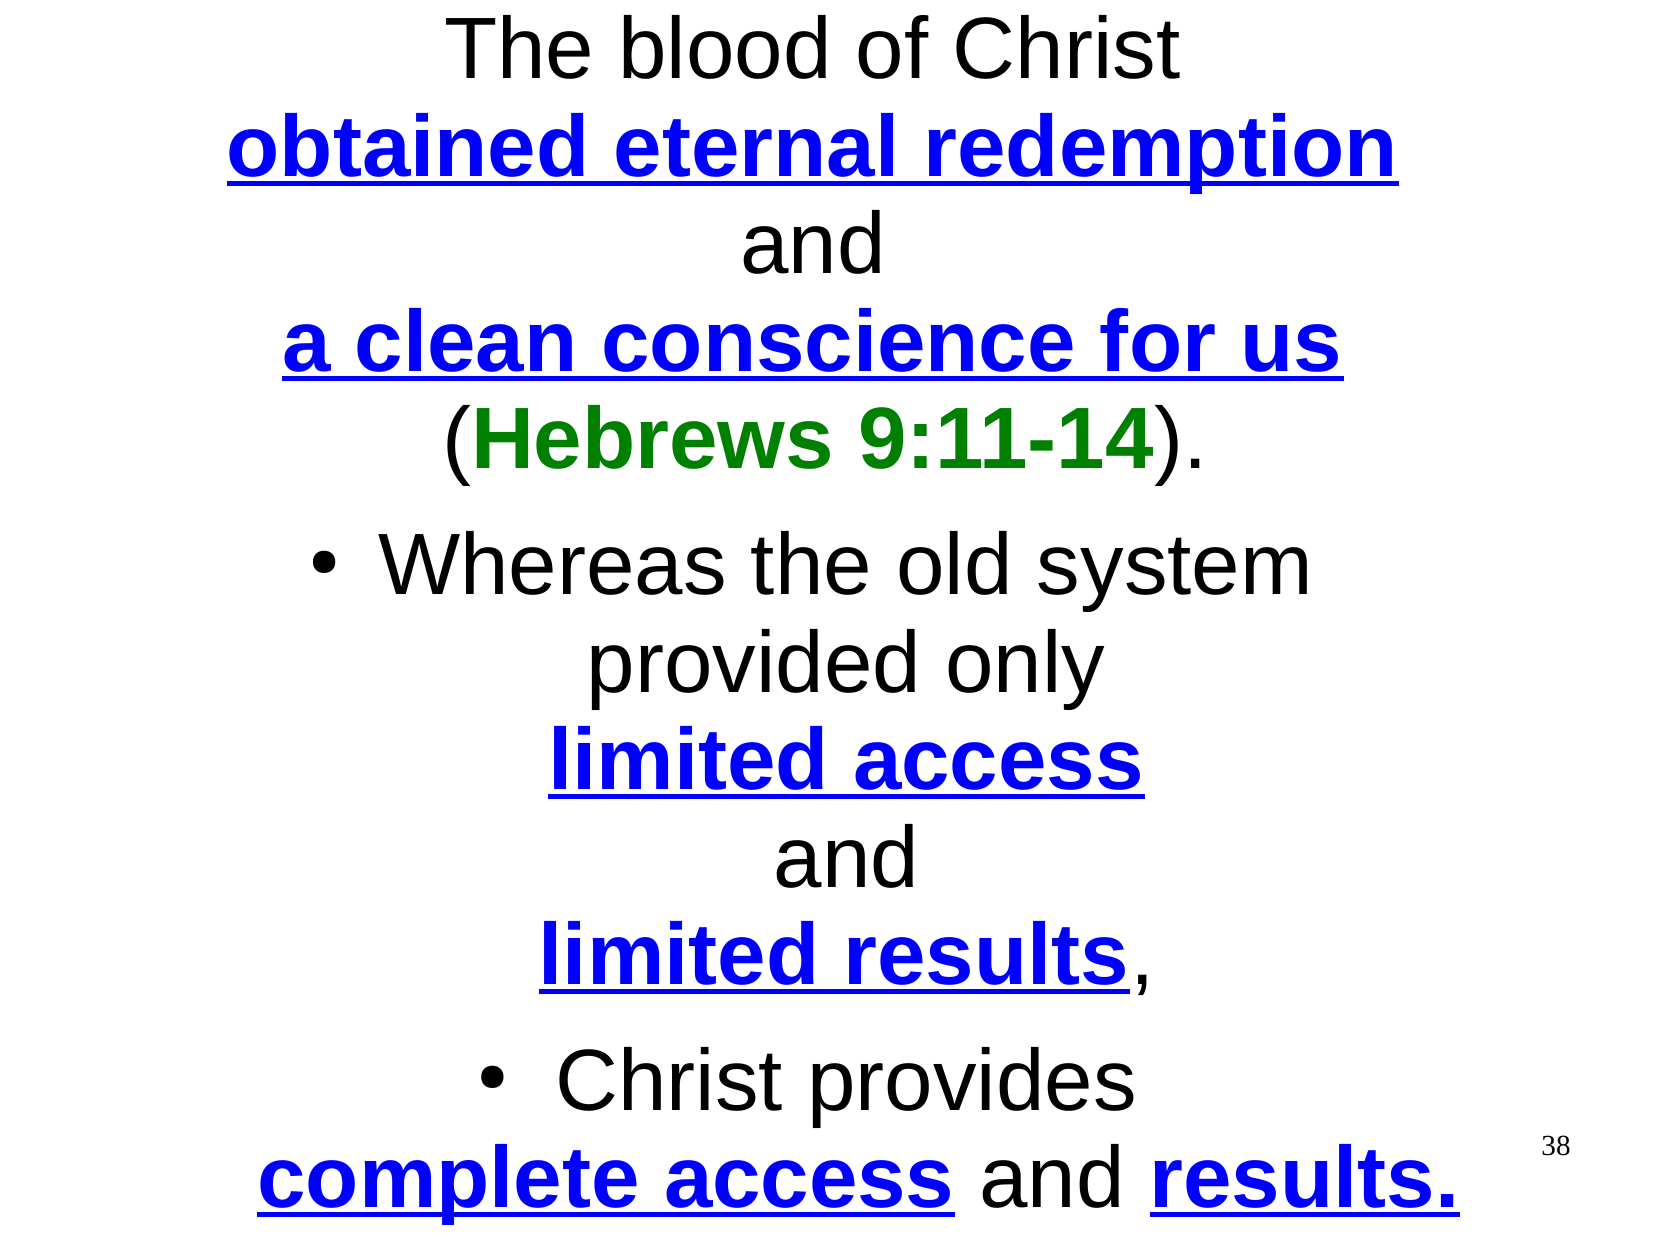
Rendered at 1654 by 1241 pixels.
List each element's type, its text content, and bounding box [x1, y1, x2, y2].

list The blood of Christ obtained eternal redemption and a clean conscience for us (Hebrews 9:11-14). Whereas the old system provided only limited access and limited results, Christ provides complete access and results. [0, 0, 1651, 1238]
